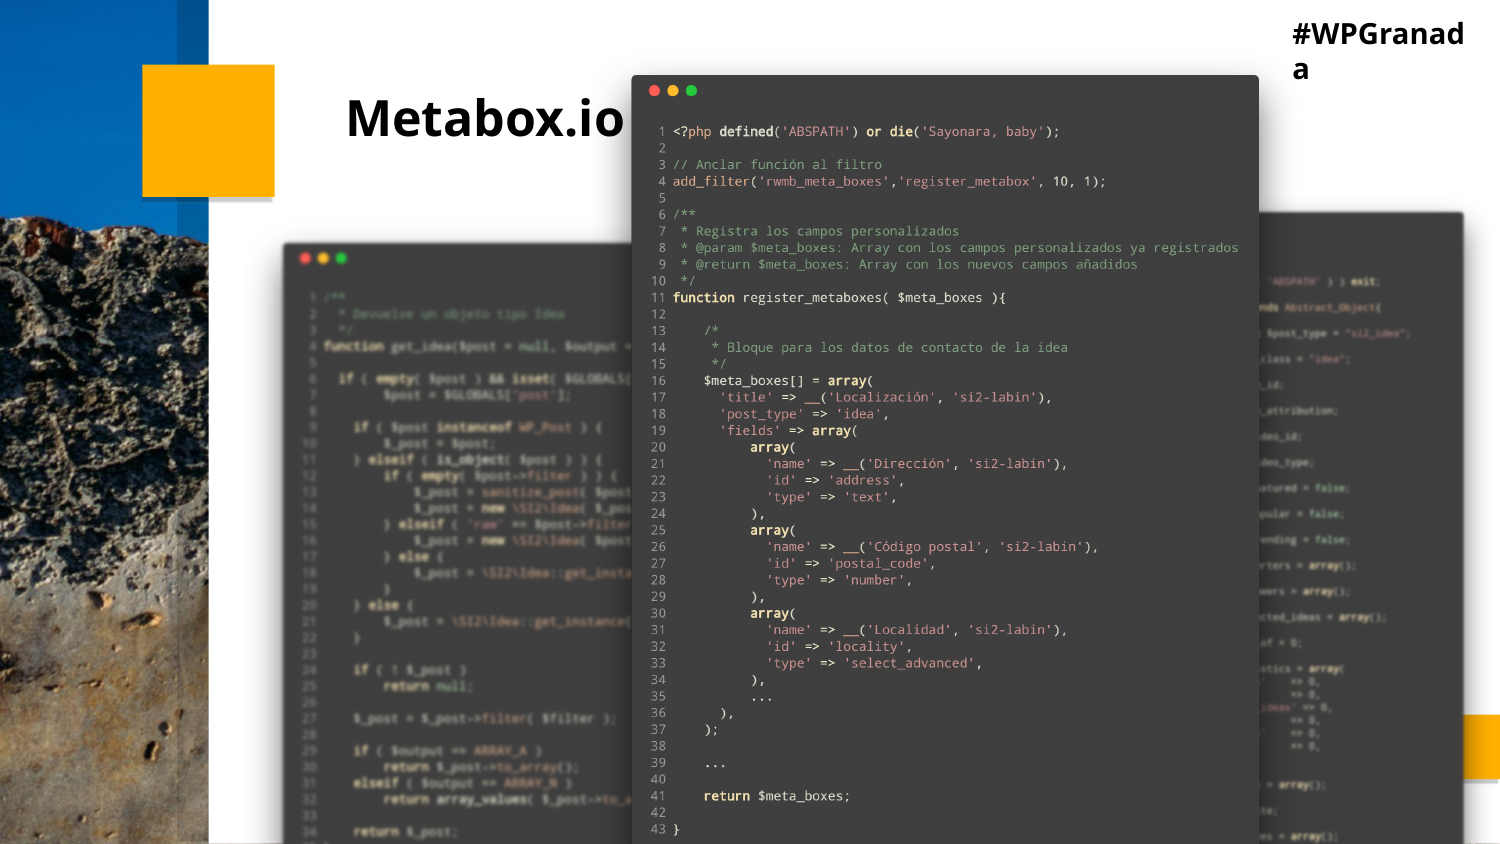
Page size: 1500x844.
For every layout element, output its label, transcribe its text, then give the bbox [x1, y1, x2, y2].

picture [244, 30, 1494, 844]
picture [0, 0, 208, 844]
text_box Metabox.io [330, 47, 591, 186]
text_box #WPGranada [1277, 0, 1481, 54]
